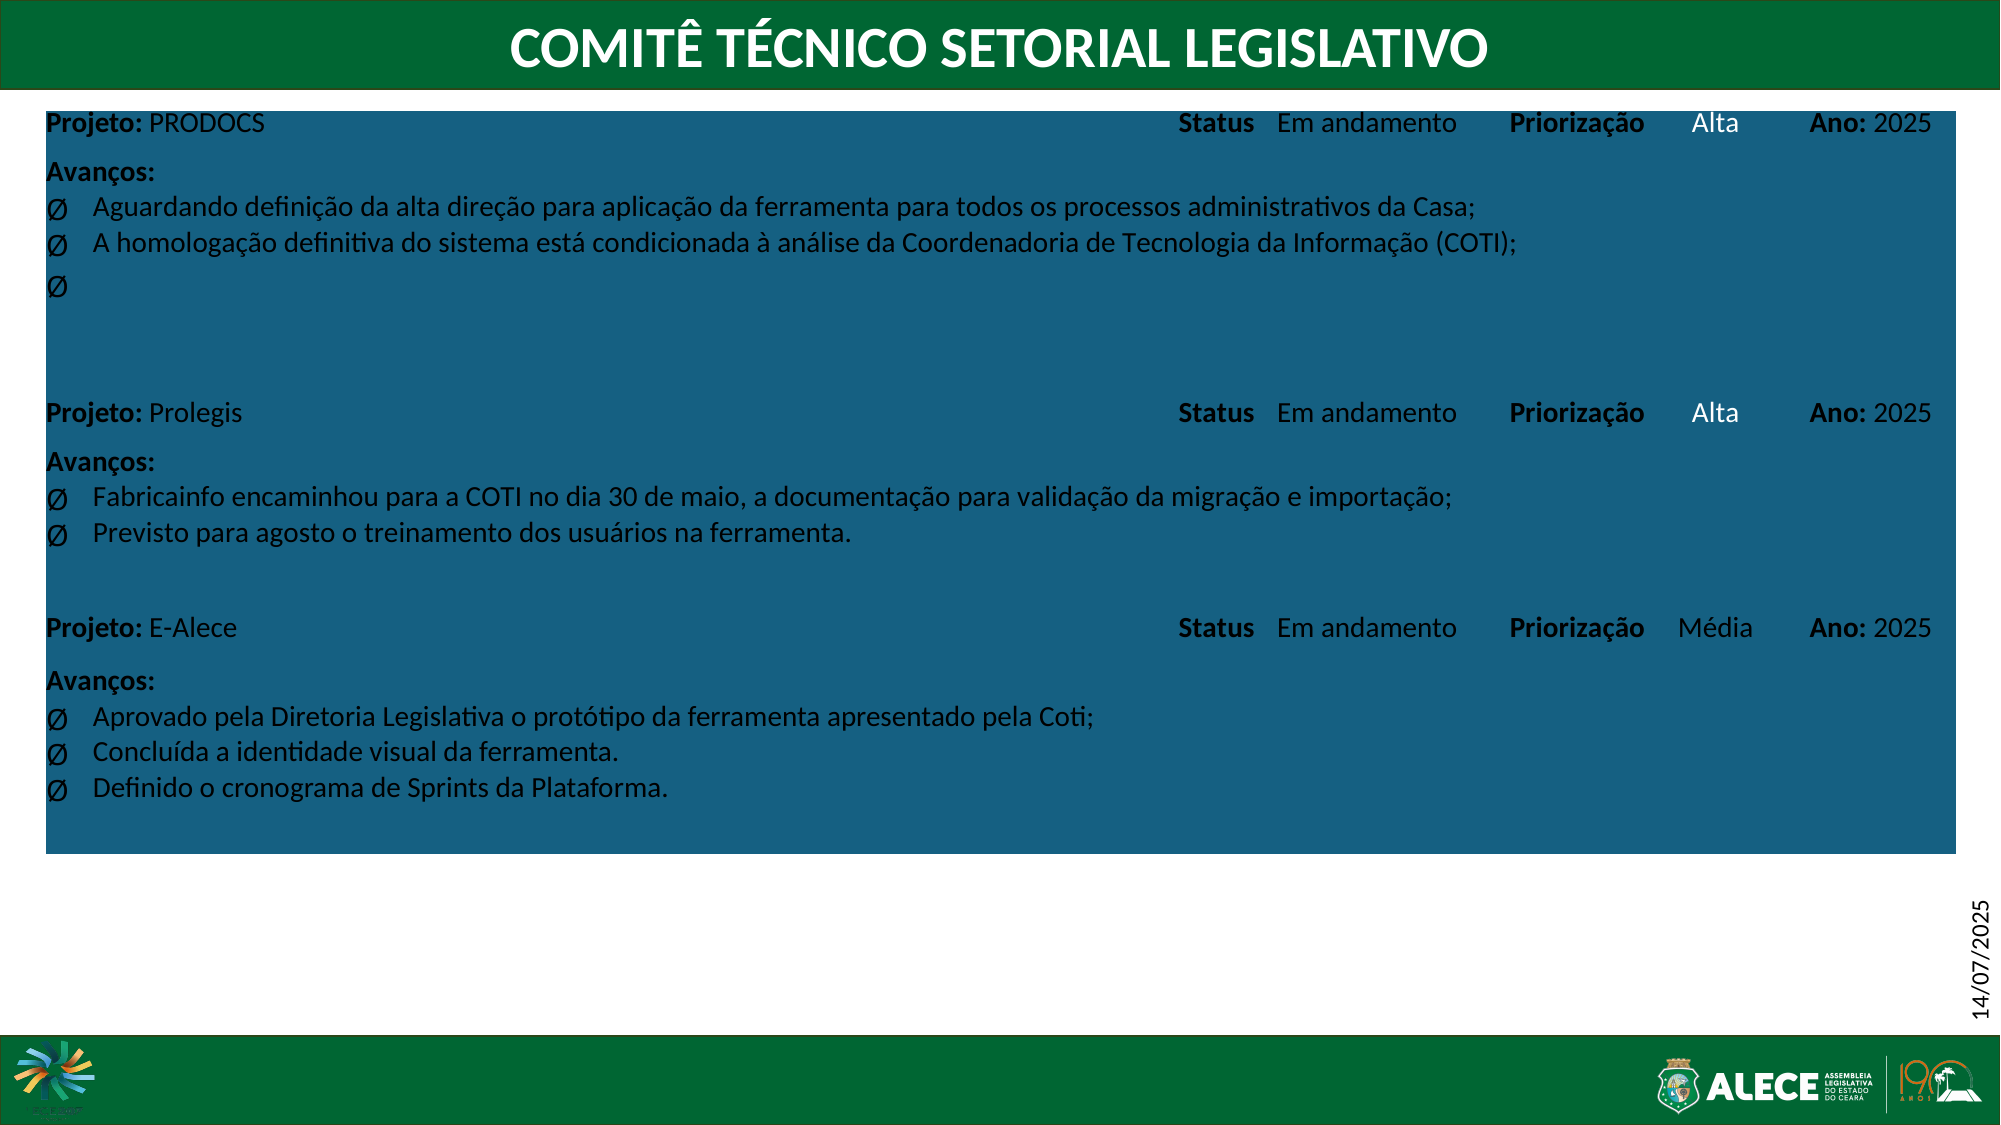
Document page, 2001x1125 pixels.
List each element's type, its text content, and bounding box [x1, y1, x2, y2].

table_cell Status [1122, 401, 1255, 449]
table_cell Status [1122, 616, 1255, 669]
table_cell Avanços: Fabricainfo encaminhou para a COTI no dia 30 de maio, a documentação para validação da migração e importação; Previsto para agosto o treinamento dos usuários na ferramenta. [46, 449, 1956, 616]
table_header Alta [1645, 111, 1786, 159]
table_header Projeto: PRODOCS [46, 111, 1122, 159]
table_cell Em andamento [1255, 401, 1480, 449]
table_cell Avanços: Aprovado pela Diretoria Legislativa o protótipo da ferramenta apresentado pela Coti; Concluída a identidade visual da ferramenta. Definido o cronograma de Sprints da Plataforma. [46, 669, 1956, 854]
table_cell Alta [1645, 401, 1786, 449]
text_box COMITÊ TÉCNICO SETORIAL LEGISLATIVO [0, 0, 2000, 89]
picture [1625, 982, 2000, 1125]
text_box [0, 1036, 1625, 1125]
table_cell Projeto: E-Alece [46, 616, 1122, 669]
text_box 14/07/2025 [1956, 883, 2000, 1037]
table_header Em andamento [1255, 111, 1480, 159]
table_cell Ano: 2025 [1786, 401, 1956, 449]
table_cell Ano: 2025 [1786, 616, 1956, 669]
table_cell Priorização [1480, 401, 1645, 449]
table_cell Priorização [1480, 616, 1645, 669]
table_header Priorização [1480, 111, 1645, 159]
table_cell Em andamento [1255, 616, 1480, 669]
table_cell Média [1645, 616, 1786, 669]
table_header Status [1122, 111, 1255, 159]
table_cell Avanços: Aguardando definição da alta direção para aplicação da ferramenta para todos os processos administrativos da Casa; A homologação definitiva do sistema está condicionada à análise da Coordenadoria de Tecnologia da Informação (COTI); [46, 159, 1956, 401]
table_header Ano: 2025 [1786, 111, 1956, 159]
table_cell Projeto: Prolegis [46, 401, 1122, 449]
